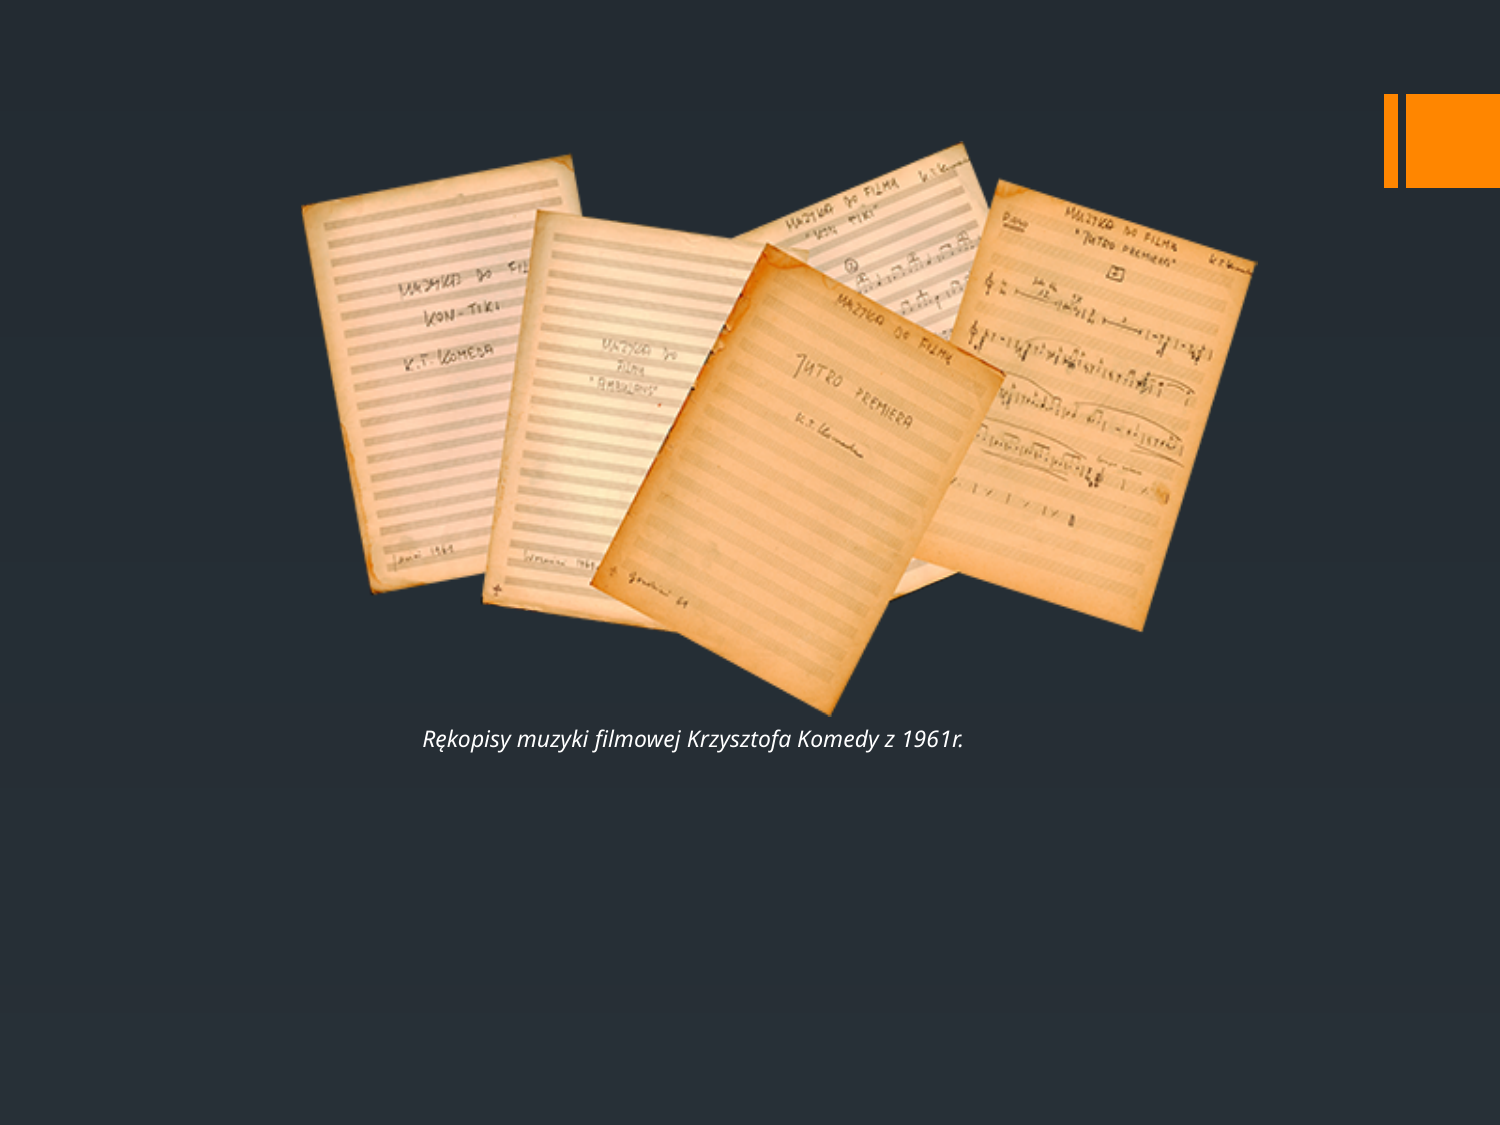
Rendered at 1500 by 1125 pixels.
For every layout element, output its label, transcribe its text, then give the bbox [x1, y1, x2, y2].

picture [301, 138, 1258, 717]
text_box Rękopisy muzyki filmowej Krzysztofa Komedy z 1961r. [407, 717, 1125, 760]
